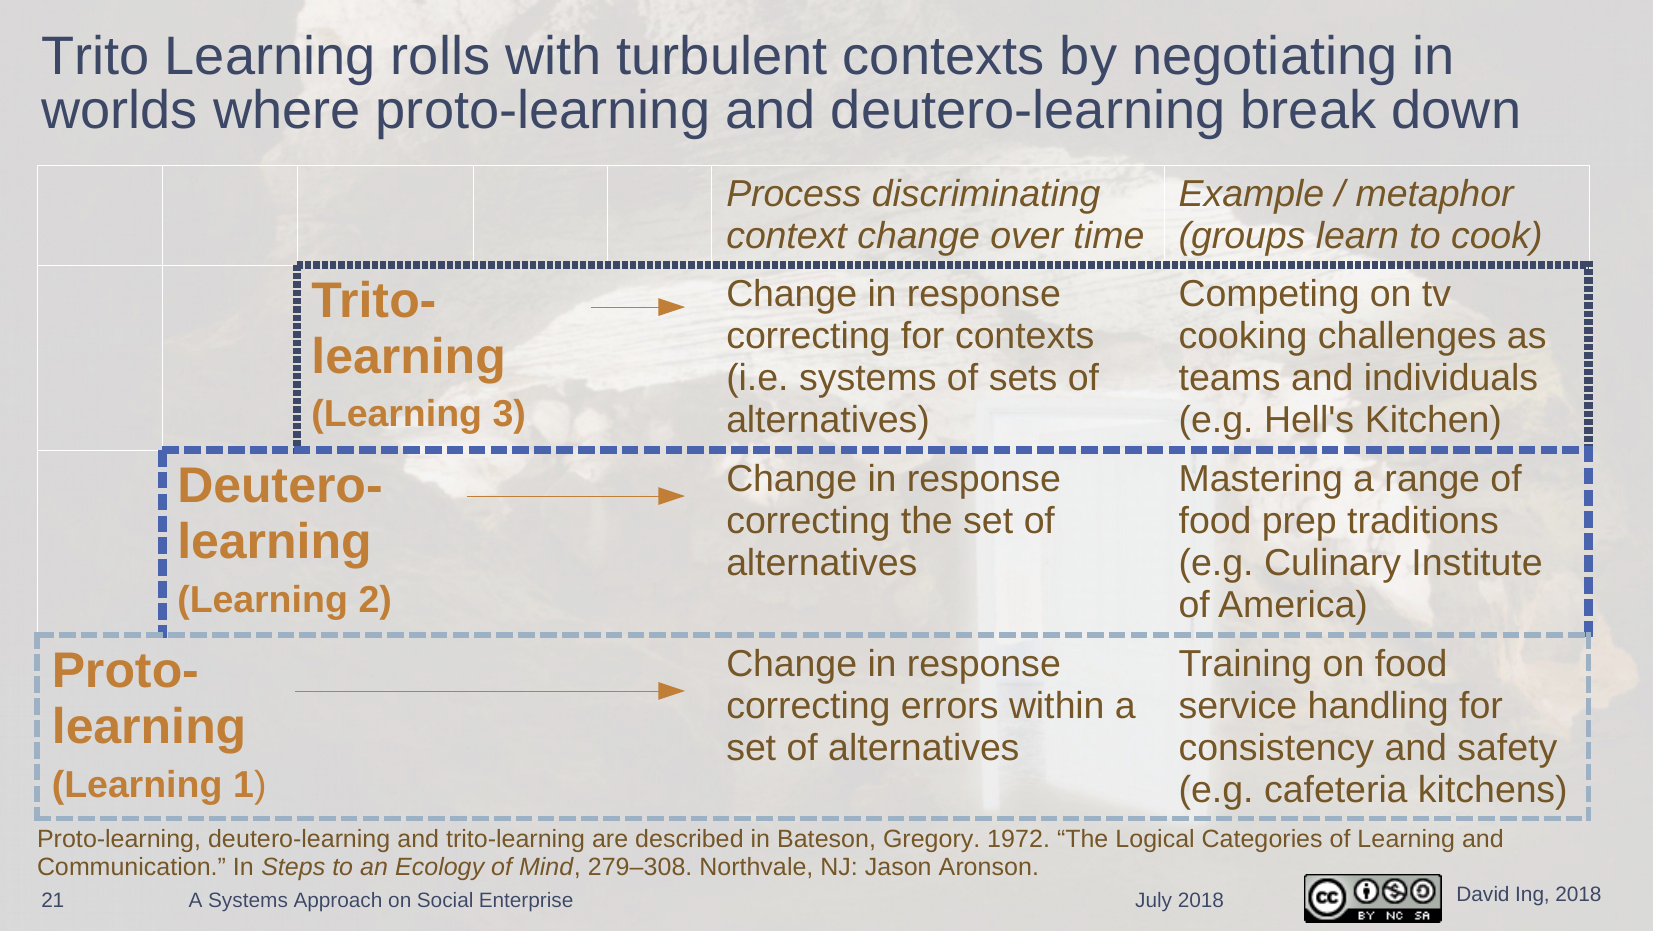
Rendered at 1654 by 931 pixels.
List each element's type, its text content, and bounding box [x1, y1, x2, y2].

table_cell [473, 497, 607, 635]
table_header [163, 166, 297, 265]
table_cell [297, 635, 607, 691]
table_cell Training on food service handling for consistency and safety (e.g. cafeteria kitchens) [1164, 635, 1589, 817]
table_cell [38, 266, 162, 450]
table_cell [38, 451, 163, 635]
text_box Proto-learning, deutero-learning and trito-learning are described in Bateson, Gregory. 1972. “The Logical Categories of Learning and Communication.” In Steps to an Ecology of Mind, 279–308. Northvale, NJ: Jason Aronson. [22, 817, 1620, 888]
table_header Process discriminating context change over time [712, 166, 1164, 265]
title Trito Learning rolls with turbulent contexts by negotiating in worlds where proto-learning and deutero-learning break down [41, 30, 1613, 174]
table_cell Mastering a range of food prep traditions (e.g. Culinary Institute of America) [1164, 450, 1589, 635]
table_header [298, 166, 473, 265]
picture [1304, 888, 1442, 923]
table_cell Deutero-learning (Learning 2) [163, 450, 473, 635]
table_cell Change in response correcting for contexts (i.e. systems of sets of alternatives) [711, 265, 1164, 450]
table_header [608, 166, 711, 265]
table_cell [473, 450, 607, 496]
table_header [474, 166, 607, 265]
table_cell [607, 635, 711, 817]
table_cell [607, 450, 711, 635]
table_cell Trito-learning (Learning 3) [297, 265, 607, 450]
table_cell [607, 265, 711, 450]
table_header [38, 166, 162, 265]
table_cell Pursuits: [0, 0, 1653, 931]
table_cell Competing on tv cooking challenges as teams and individuals (e.g. Hell's Kitchen) [1164, 265, 1589, 450]
table_cell [297, 692, 607, 817]
table_cell Change in response correcting the set of alternatives [711, 450, 1164, 635]
table_cell Change in response correcting errors within a set of alternatives [711, 635, 1164, 817]
table_cell Proto-learning (Learning 1) [37, 635, 297, 817]
table_cell [163, 266, 297, 450]
table_header Example / metaphor (groups learn to cook) [1165, 166, 1589, 265]
